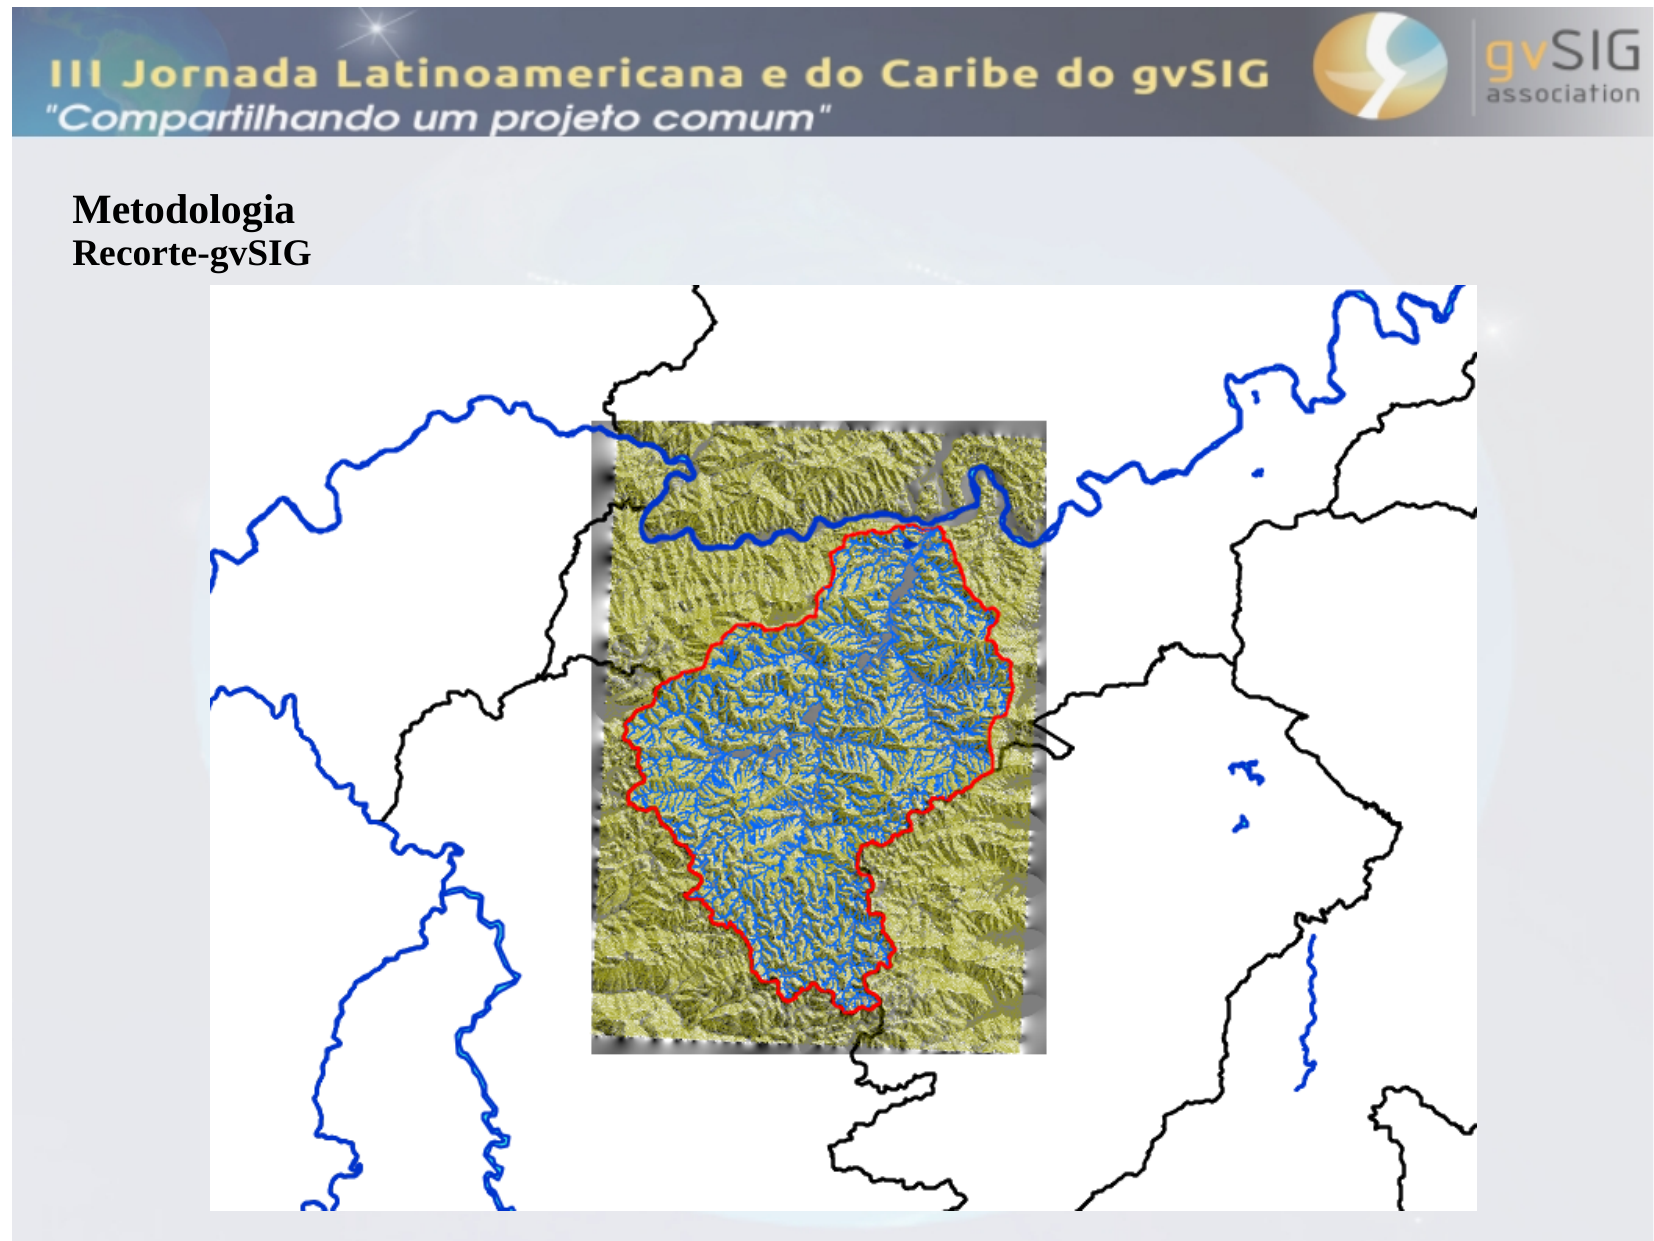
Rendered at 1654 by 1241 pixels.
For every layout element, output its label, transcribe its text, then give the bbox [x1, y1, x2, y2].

table_header Metodologia Recorte-gvSIG [57, 178, 502, 284]
picture [12, 7, 1654, 1241]
